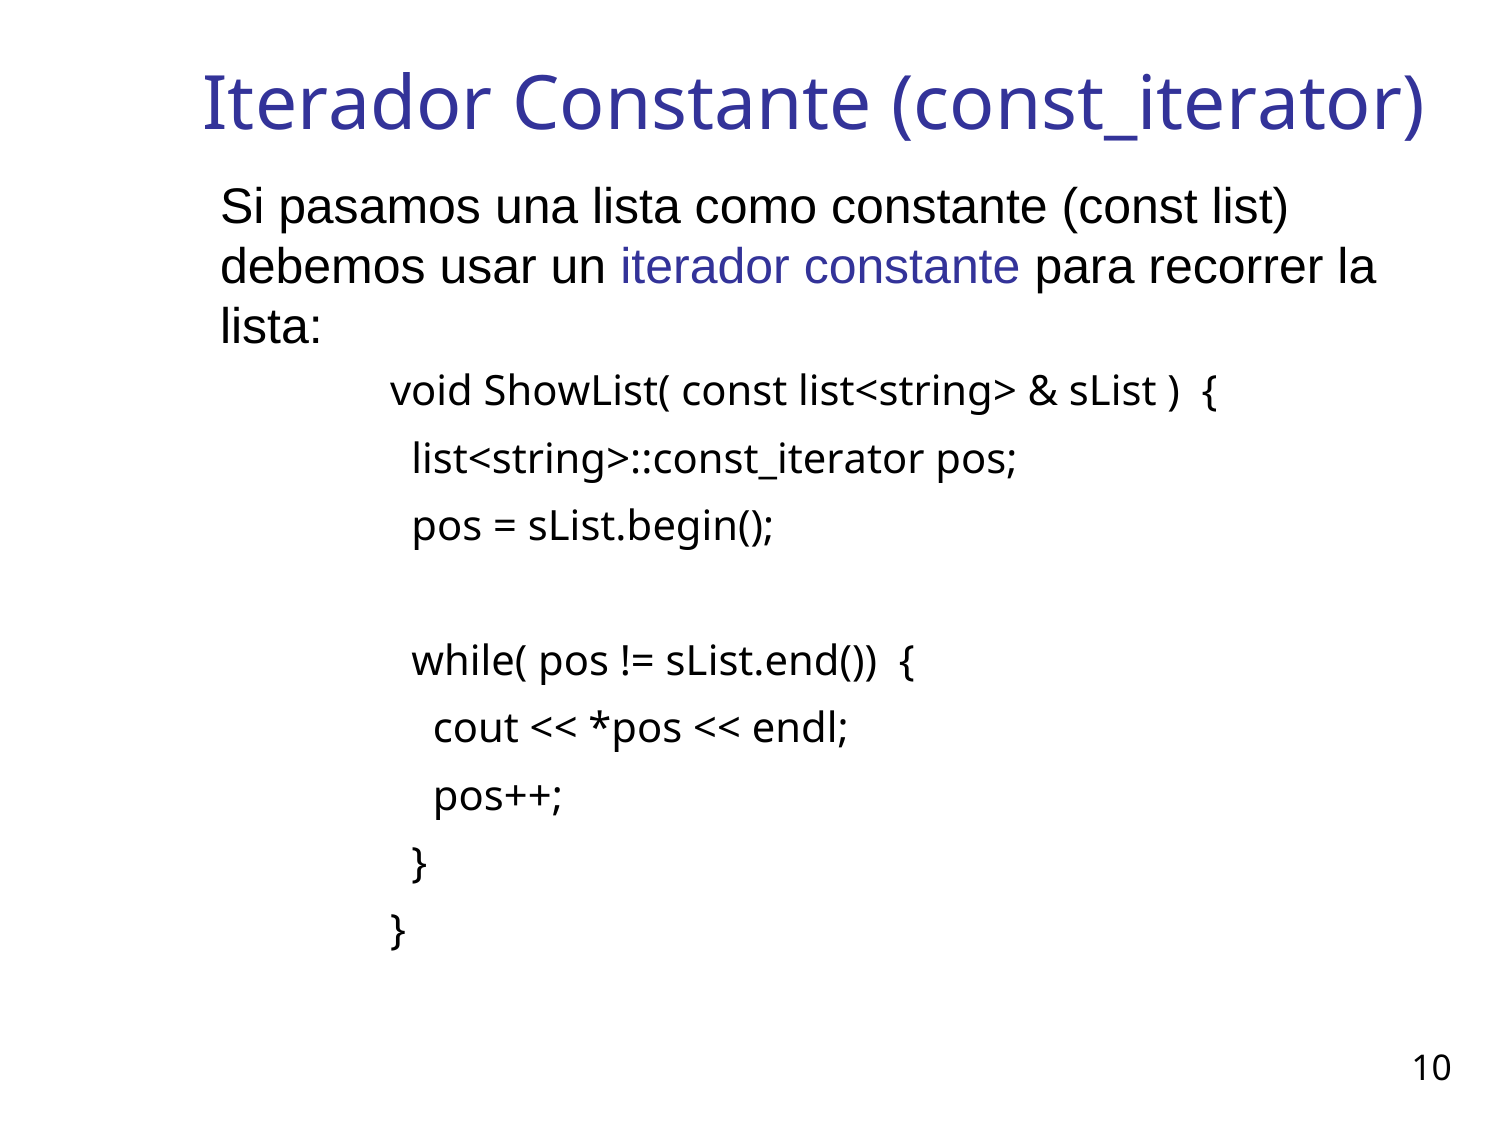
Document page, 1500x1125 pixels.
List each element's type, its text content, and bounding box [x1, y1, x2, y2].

list void ShowList( const list<string> & sList )‏ { list<string>::const_iterator pos; pos = sList.begin(); while( pos != sList.end())‏ { cout << *pos << endl; pos++; } } [374, 353, 1463, 1023]
text_box Si pasamos una lista como constante (const list) debemos usar un iterador constante para recorrer la lista: [187, 165, 1426, 362]
title Iterador Constante (const_iterator)‏ [187, 0, 1466, 160]
